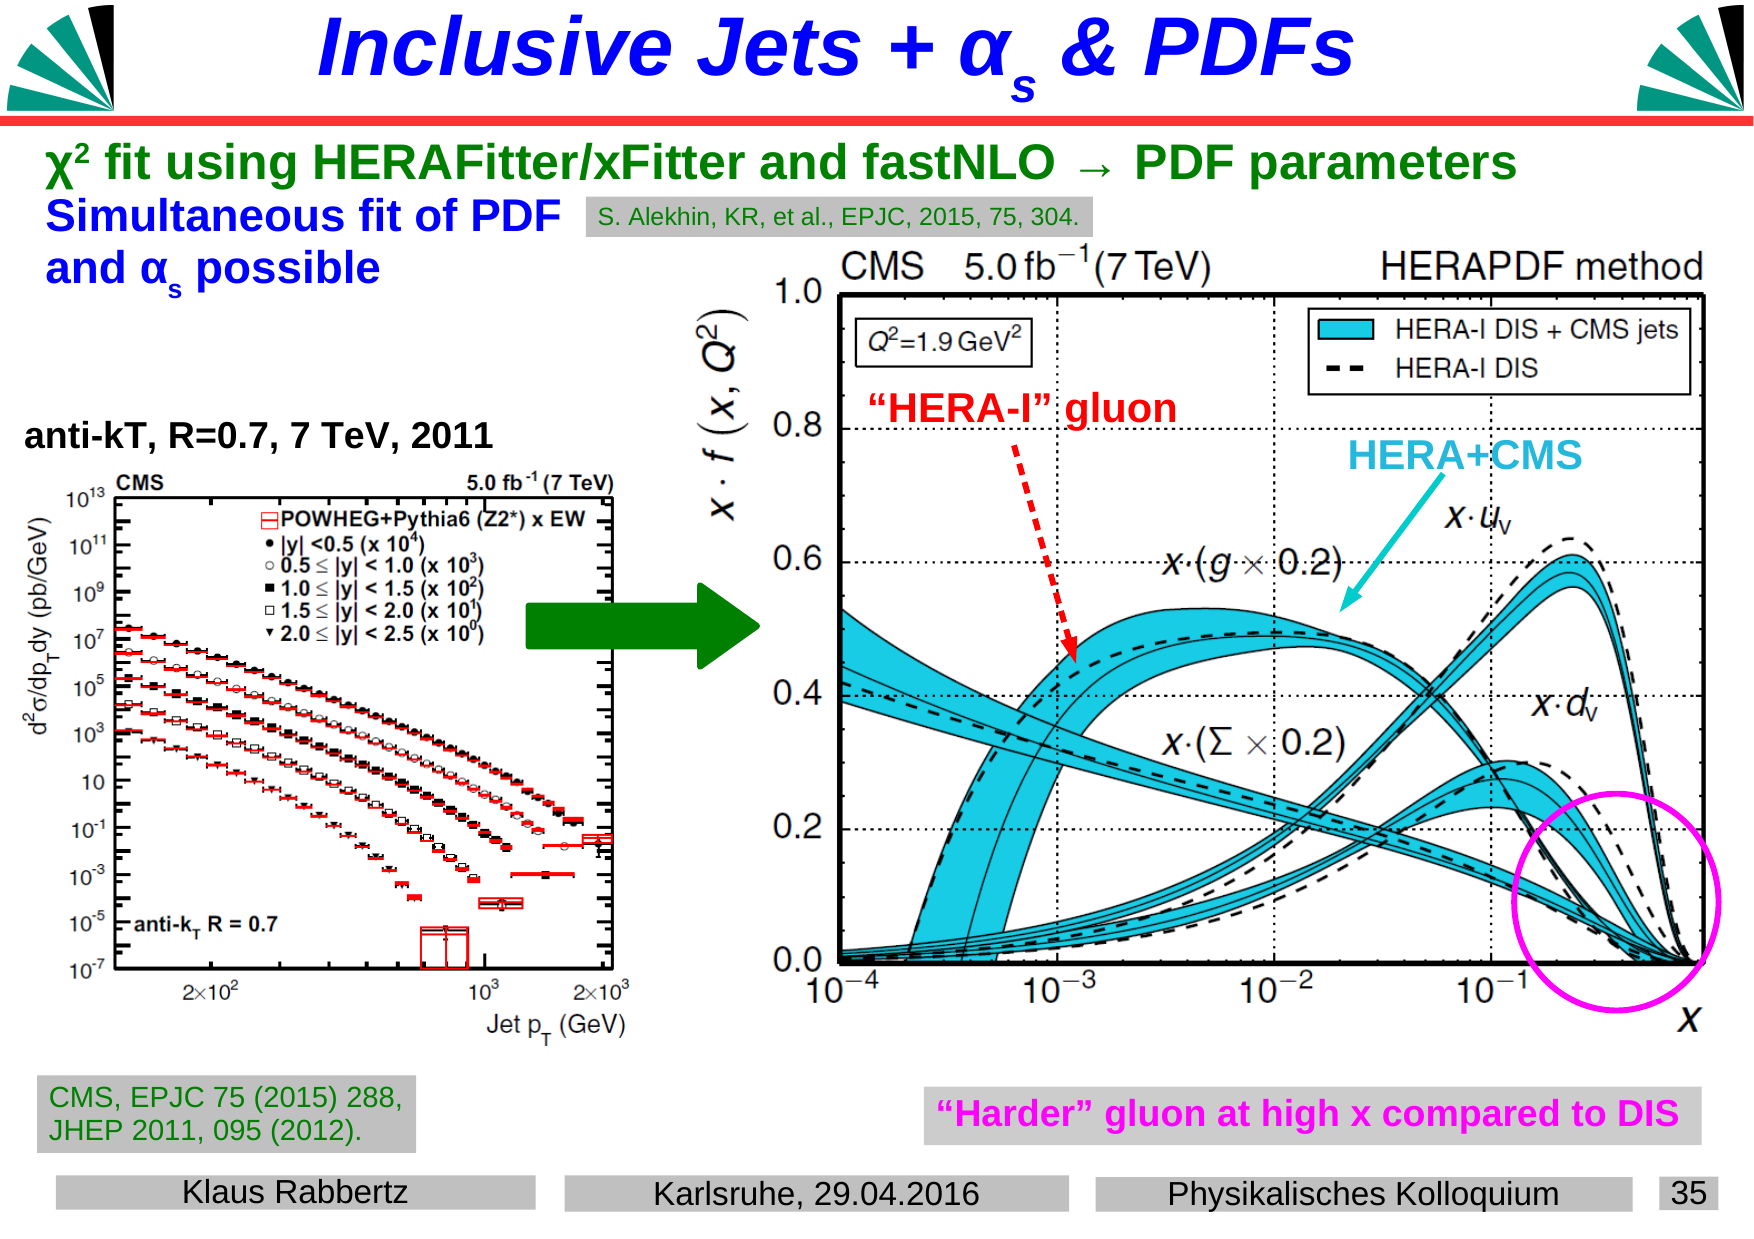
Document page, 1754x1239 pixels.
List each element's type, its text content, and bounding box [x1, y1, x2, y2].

picture [14, 463, 638, 1046]
text_box “Harder” gluon at high x compared to DIS [923, 1086, 1702, 1146]
picture [1637, 5, 1744, 112]
title Inclusive Jets + αs & PDFs [129, 0, 1545, 114]
picture [688, 232, 1717, 1043]
text_box CMS, EPJC 75 (2015) 288, JHEP 2011, 095 (2012). [37, 1075, 417, 1153]
picture [1518, 797, 1715, 1007]
text_box HERA+CMS [1335, 425, 1596, 485]
text_box anti-kT, R=0.7, 7 TeV, 2011 [12, 408, 494, 463]
text_box [528, 585, 758, 667]
text_box S. Alekhin, KR, et al., EPJC, 2015, 75, 304. [585, 196, 1092, 237]
picture [7, 5, 114, 112]
text_box “HERA-I” gluon [855, 379, 1190, 439]
text_box χ2 fit using HERAFitter/xFitter and fastNLO → PDF parameters Simultaneous fit of PDF and αs possible [33, 128, 1532, 311]
